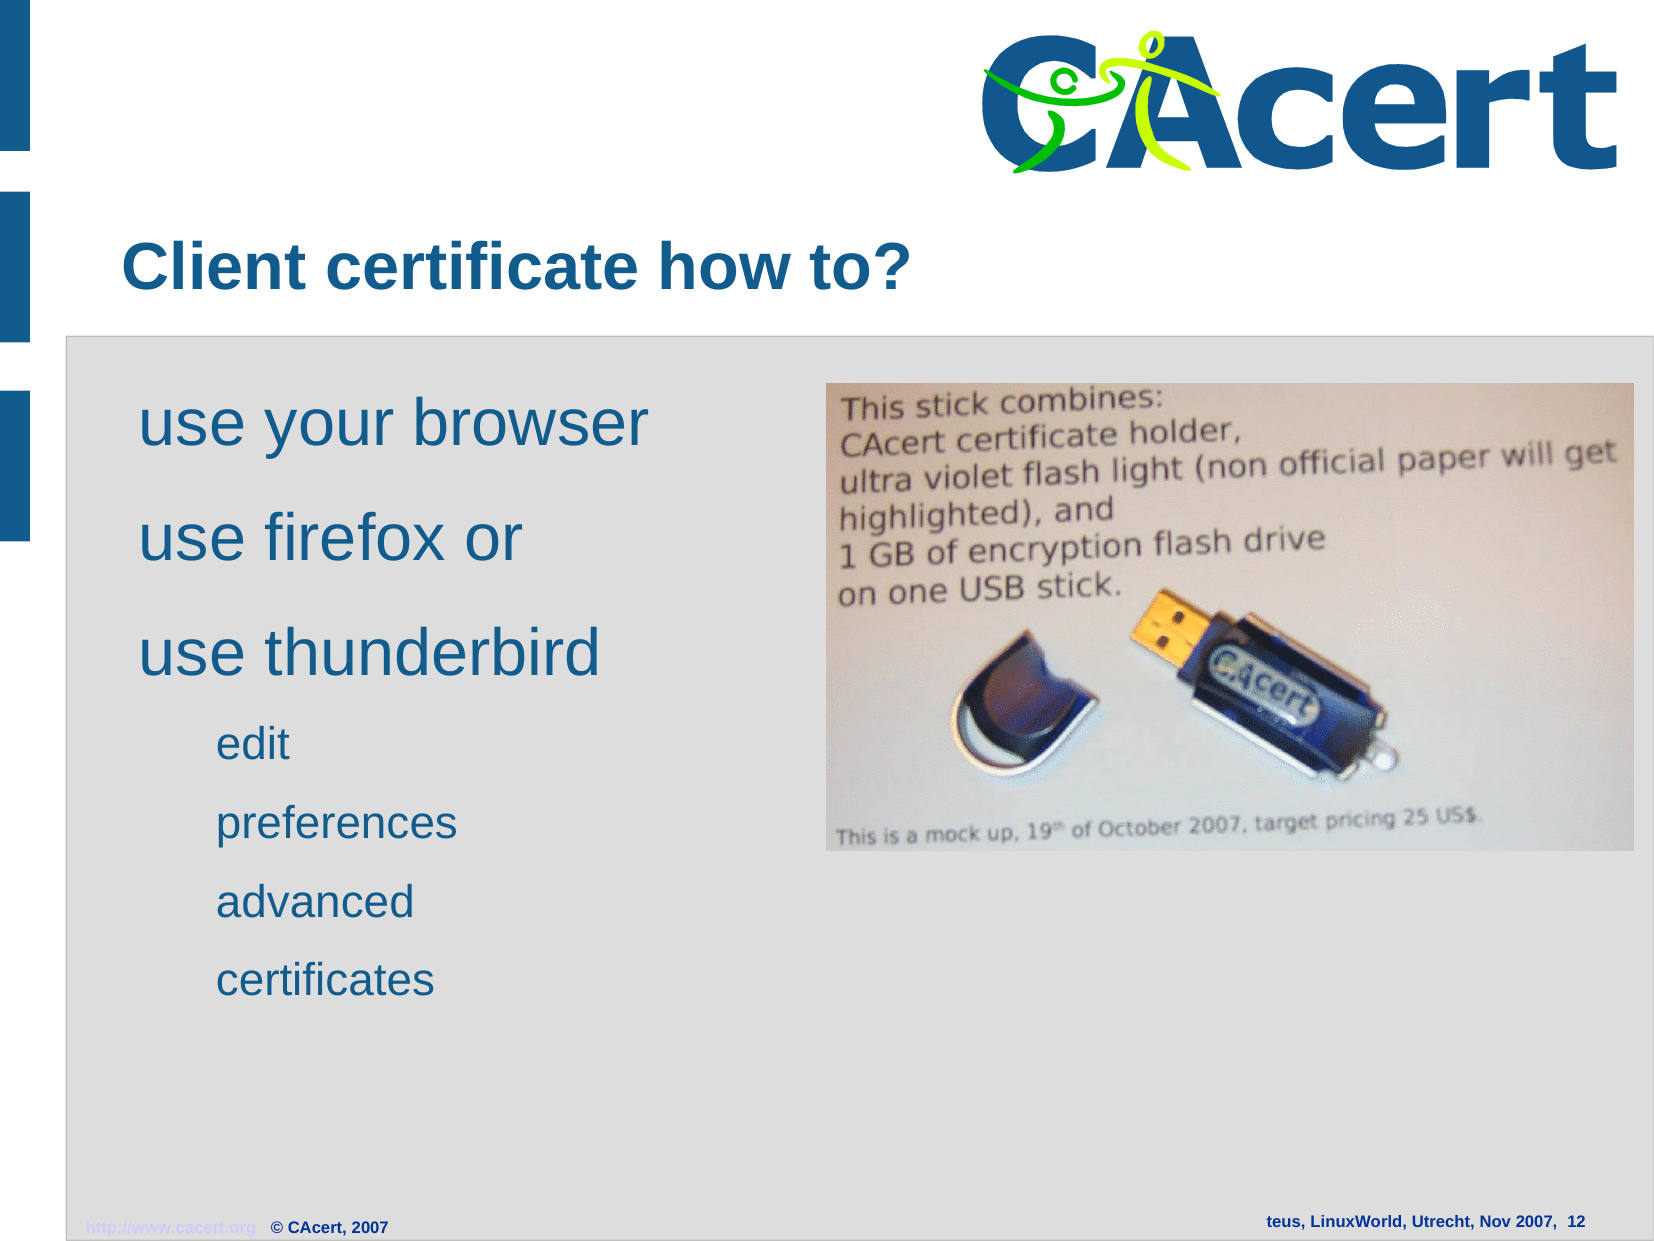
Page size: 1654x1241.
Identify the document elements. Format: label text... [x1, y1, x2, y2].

picture [826, 383, 1634, 851]
title Client certificate how to? [121, 184, 1534, 309]
list use your browser use firefox or use thunderbird edit preferences advanced certificates [121, 344, 1534, 1146]
